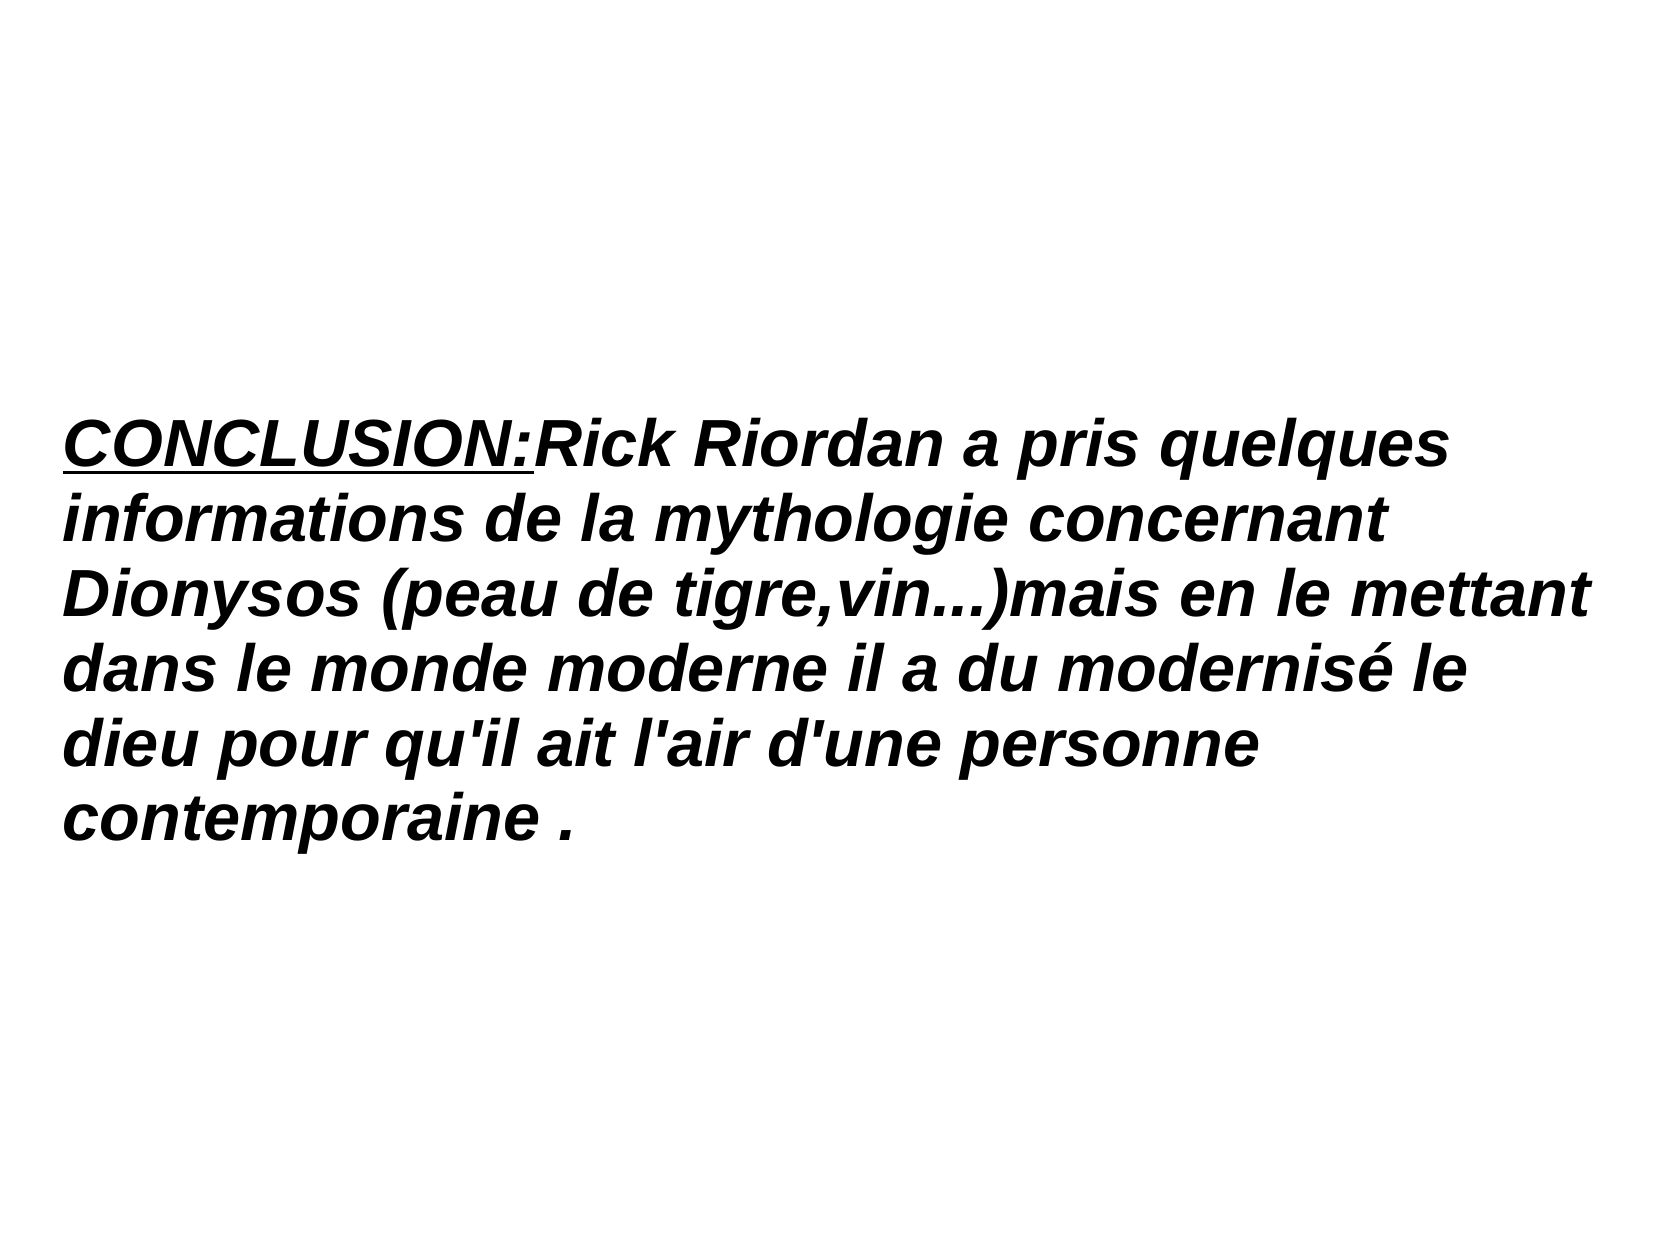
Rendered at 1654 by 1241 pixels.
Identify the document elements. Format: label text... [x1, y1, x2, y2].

text_box CONCLUSION:Rick Riordan a pris quelques informations de la mythologie concernant Dionysos (peau de tigre,vin...)mais en le mettant dans le monde moderne il a du modernisé le dieu pour qu'il ait l'air d'une personne contemporaine . [48, 399, 1631, 863]
